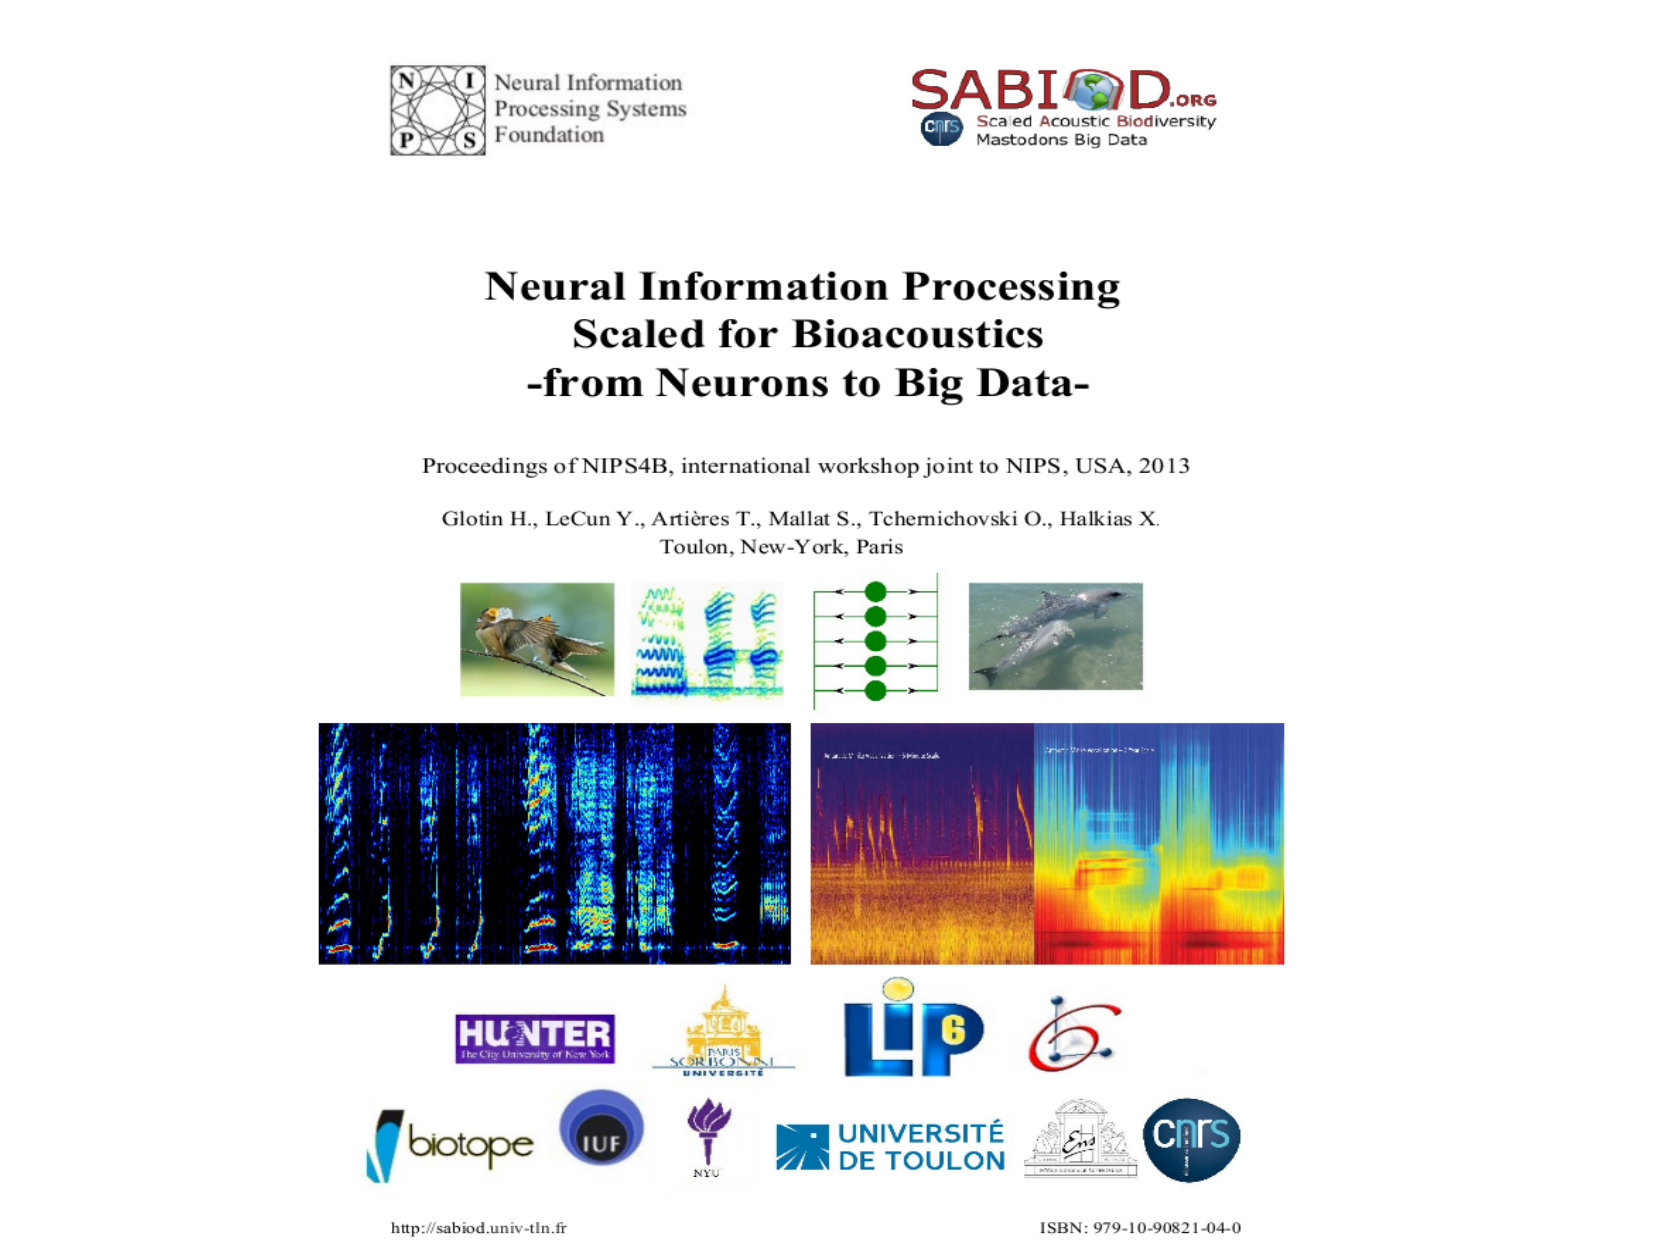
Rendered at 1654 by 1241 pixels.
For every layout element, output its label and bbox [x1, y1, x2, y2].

picture [295, 2, 1300, 1241]
